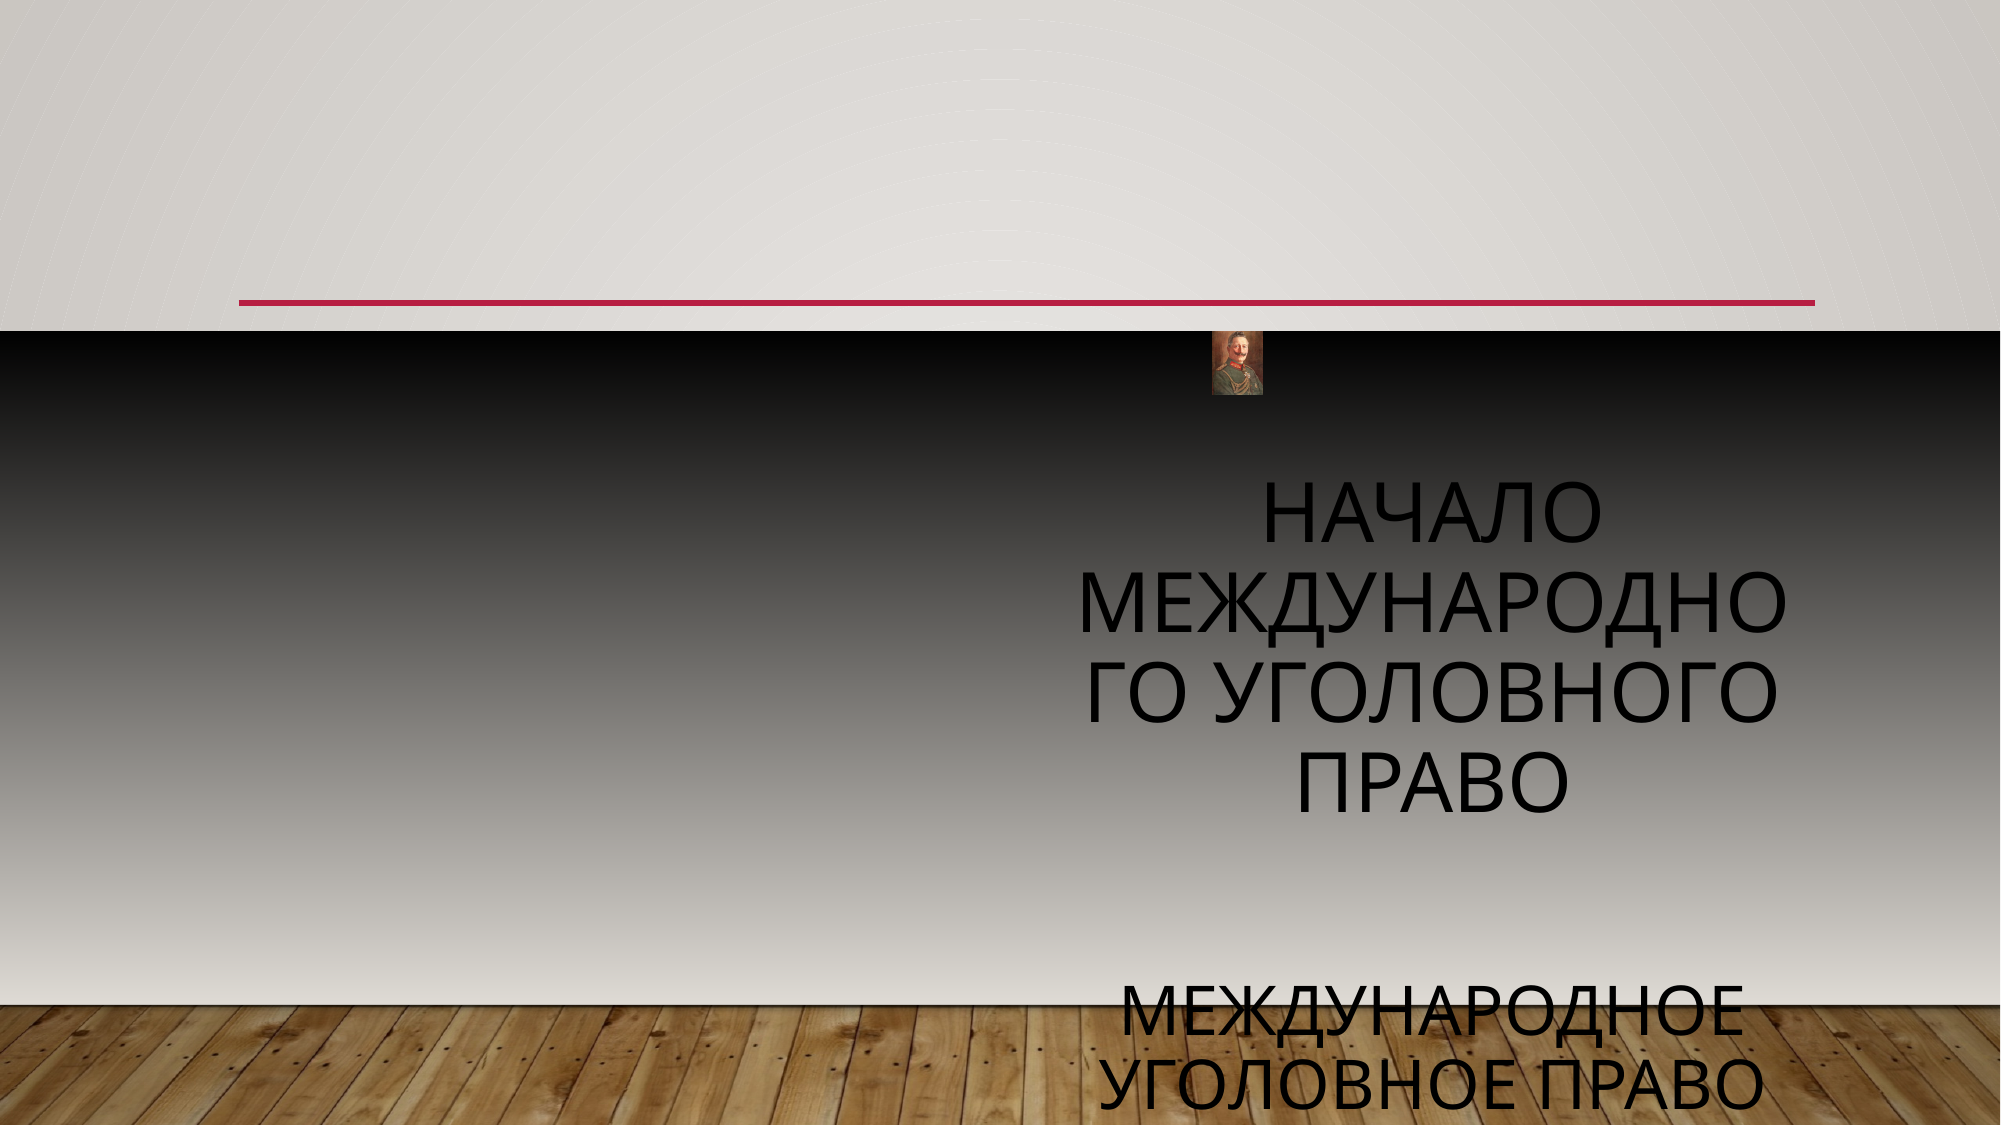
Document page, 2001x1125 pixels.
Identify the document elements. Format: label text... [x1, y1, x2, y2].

title Начало Международного уголовного право Международное уголовное право начало формироваться после первой мировой войны . Версальским договором было предусмотрено создание международного трибунала над германским Императором ВИльгельмом ii . [0, 6, 1276, 1009]
picture [1344, 157, 2000, 923]
